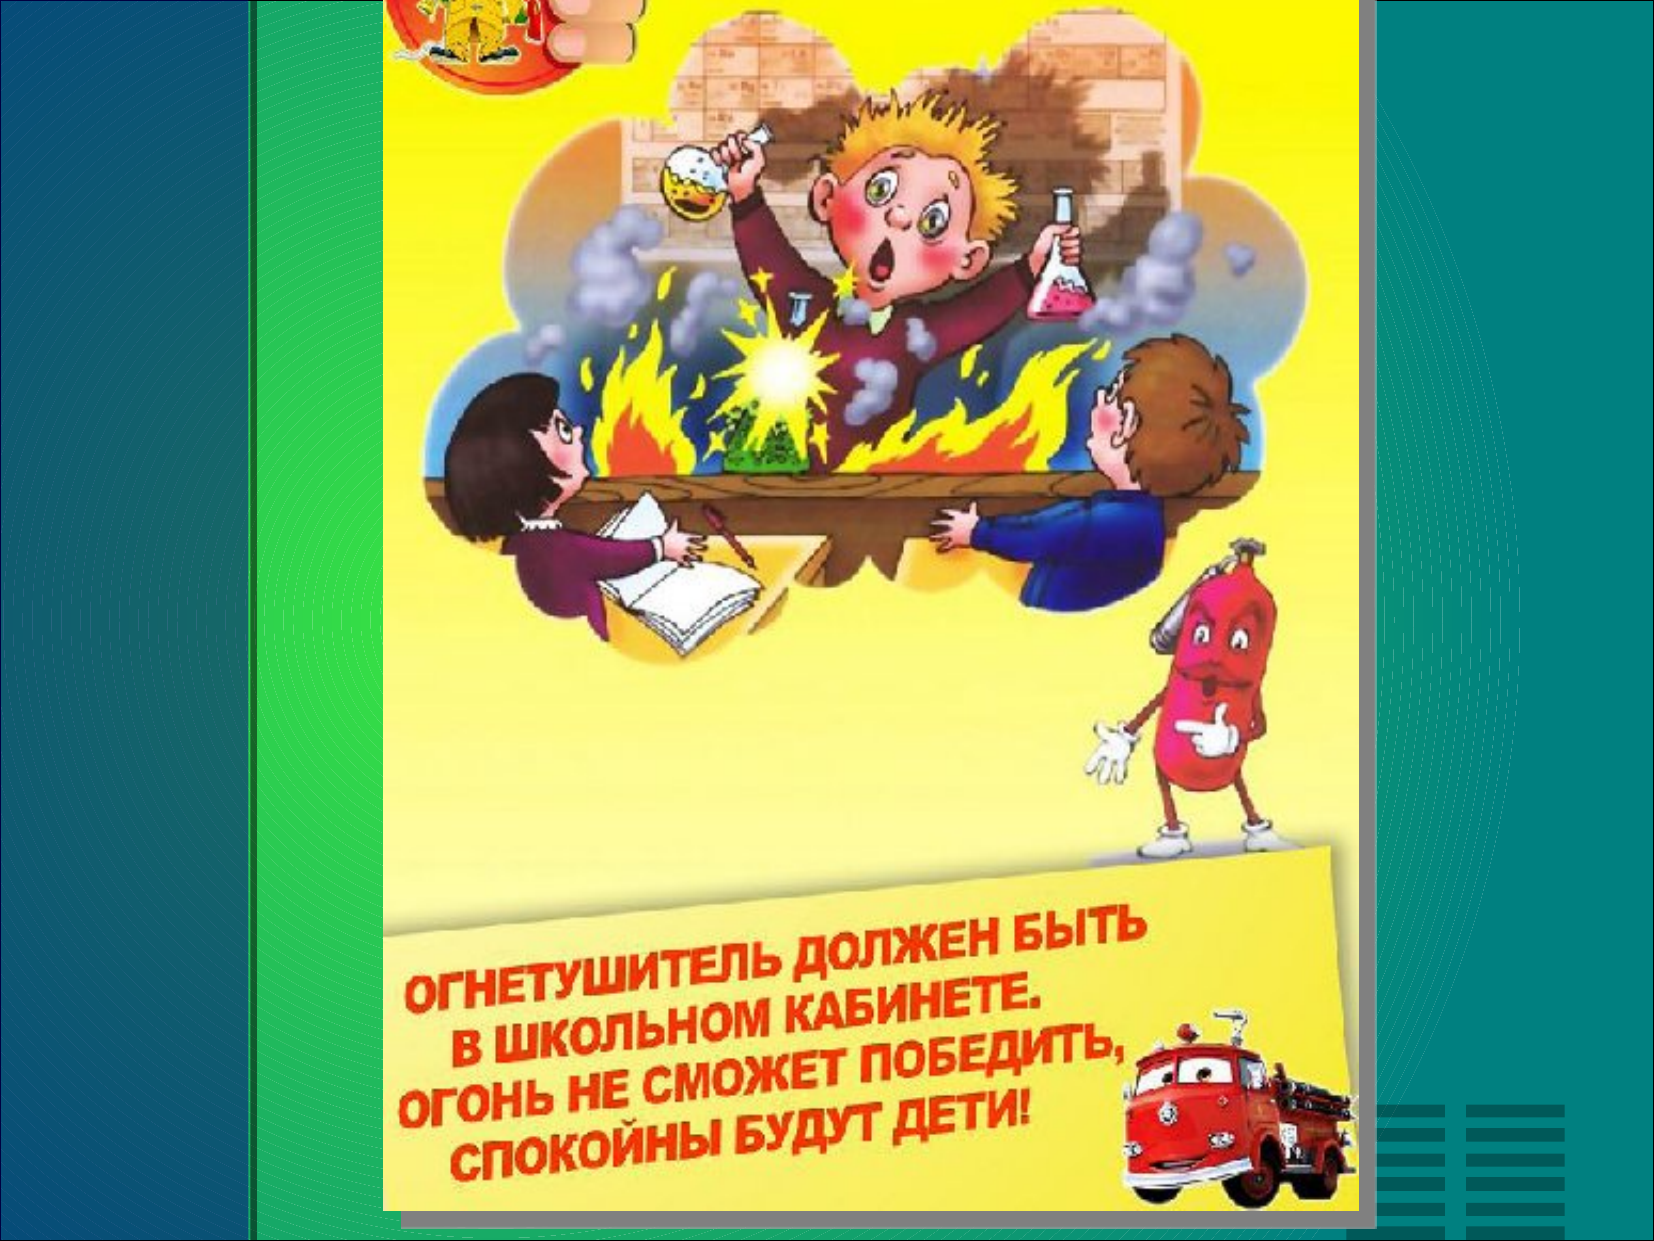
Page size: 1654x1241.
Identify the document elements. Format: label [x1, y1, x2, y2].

picture [383, 0, 1359, 1211]
